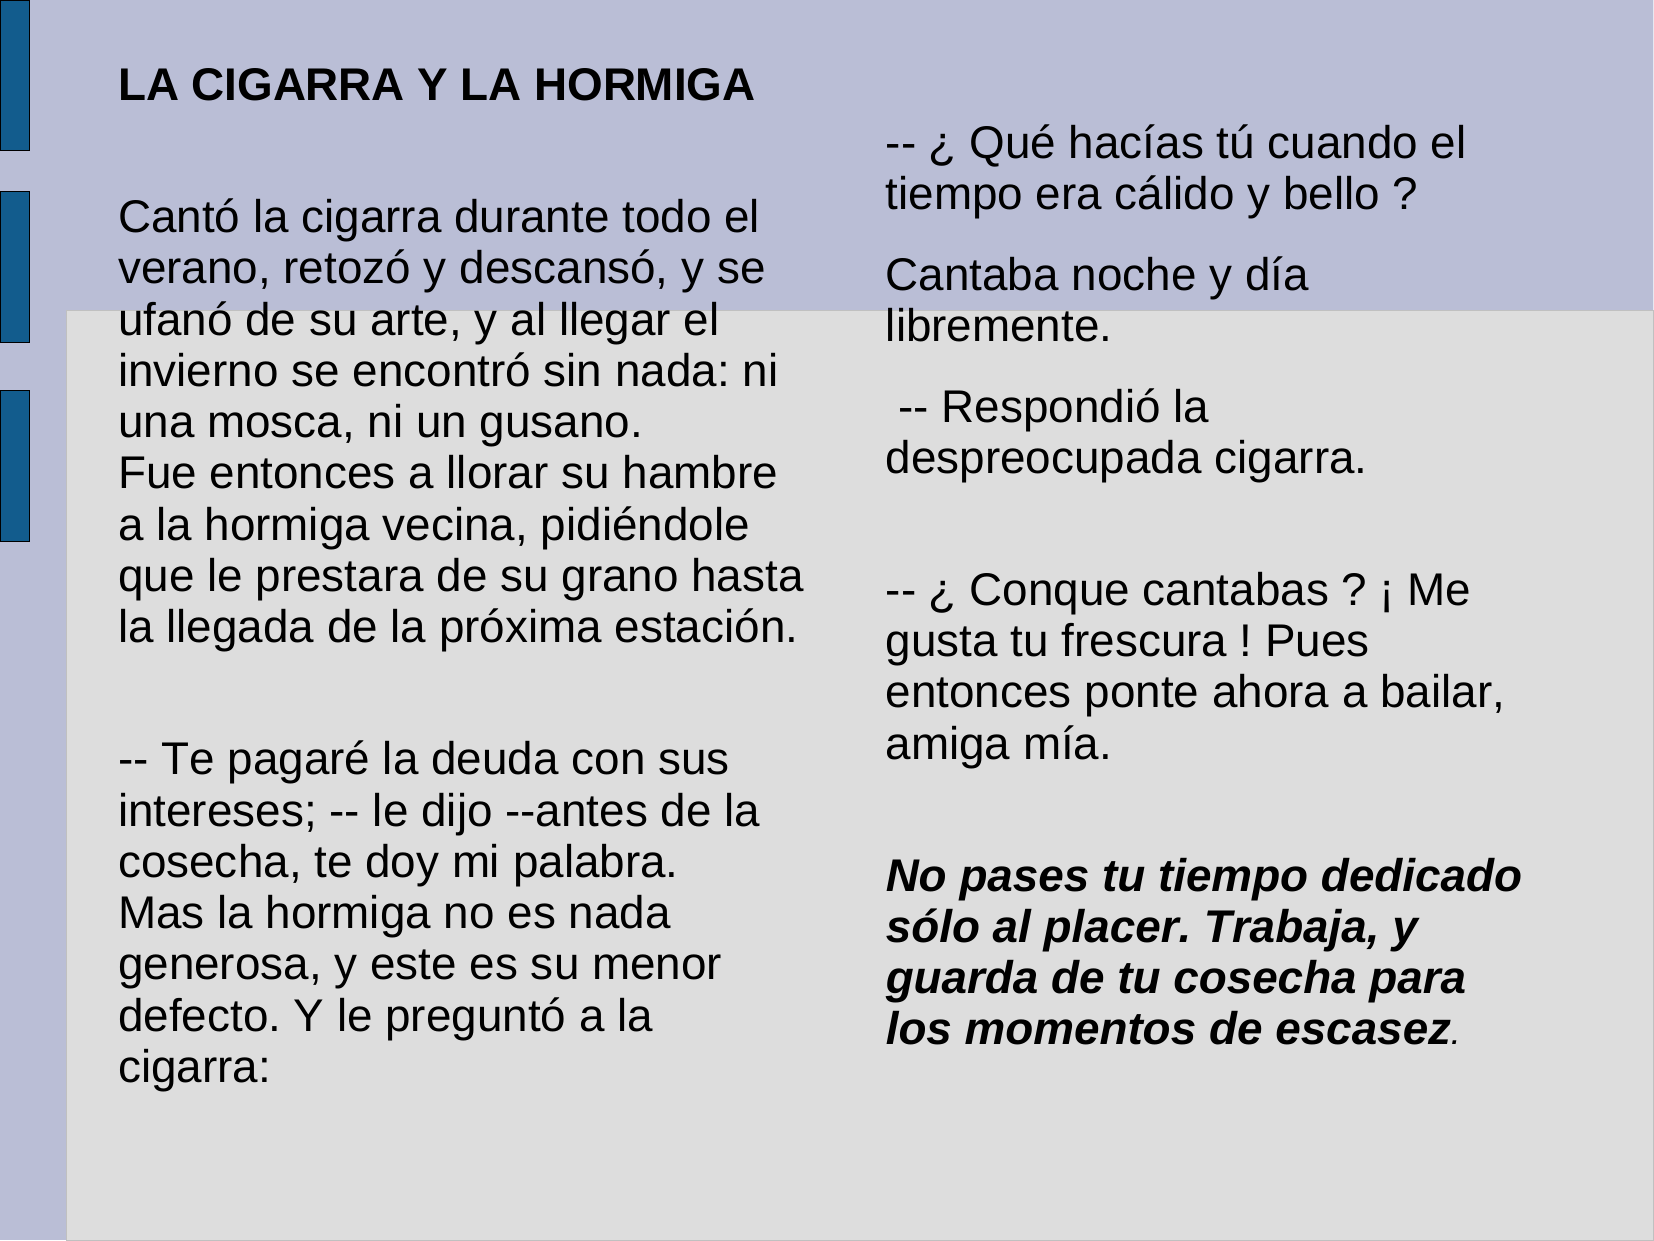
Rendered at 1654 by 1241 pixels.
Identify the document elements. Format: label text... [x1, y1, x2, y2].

list LA CIGARRA Y LA HORMIGA Cantó la cigarra durante todo el verano, retozó y descansó, y se ufanó de su arte, y al llegar el invierno se encontró sin nada: ni una mosca, ni un gusano. Fue entonces a llorar su hambre a la hormiga vecina, pidiéndole que le prestara de su grano hasta la llegada de la próxima estación. -- Te pagaré la deuda con sus intereses; -- le dijo --antes de la cosecha, te doy mi palabra. Mas la hormiga no es nada generosa, y este es su menor defecto. Y le preguntó a la cigarra: [118, 59, 808, 1225]
list -- ¿ Qué hacías tú cuando el tiempo era cálido y bello ? Cantaba noche y día libremente. -- Respondió la despreocupada cigarra. -- ¿ Conque cantabas ? ¡ Me gusta tu frescura ! Pues entonces ponte ahora a bailar, amiga mía. No pases tu tiempo dedicado sólo al placer. Trabaja, y guarda de tu cosecha para los momentos de escasez. [885, 59, 1536, 1241]
